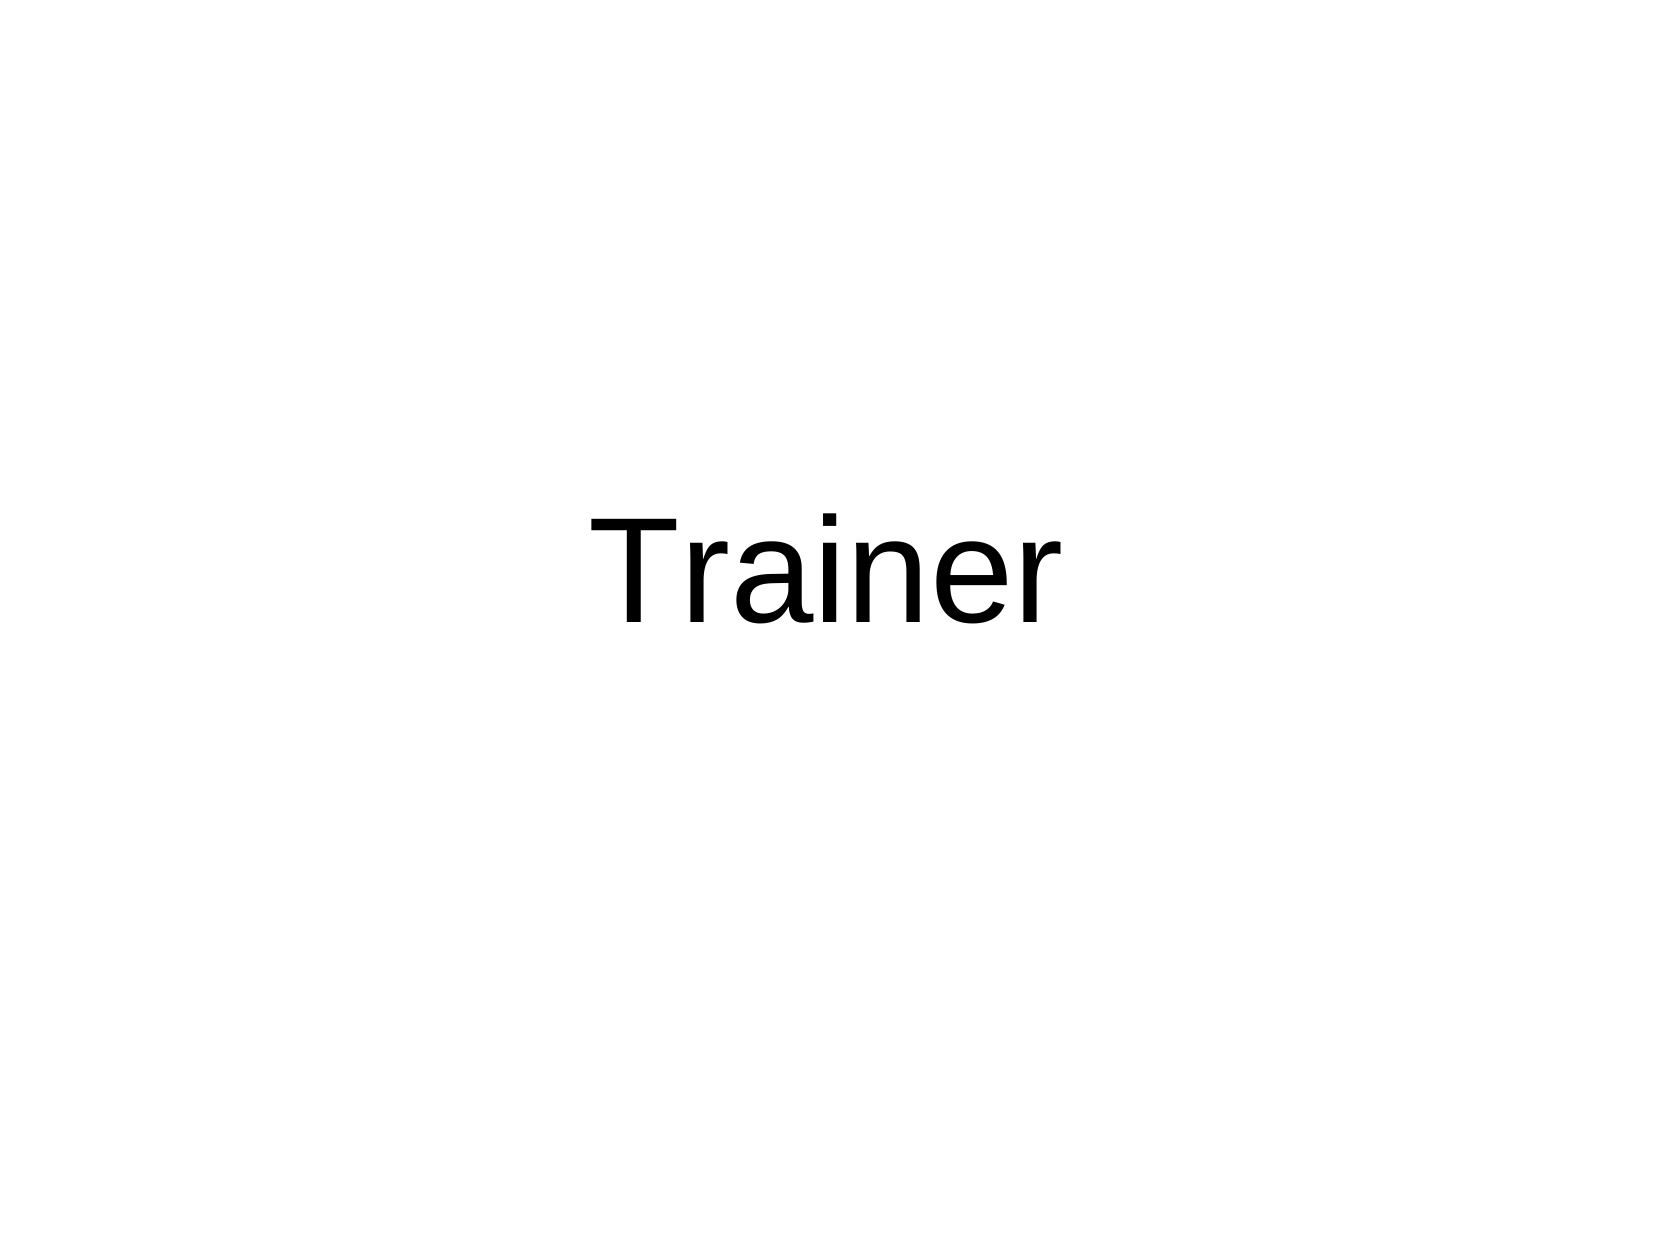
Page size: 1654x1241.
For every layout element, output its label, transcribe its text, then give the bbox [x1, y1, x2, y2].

title Trainer [82, 56, 1571, 1086]
